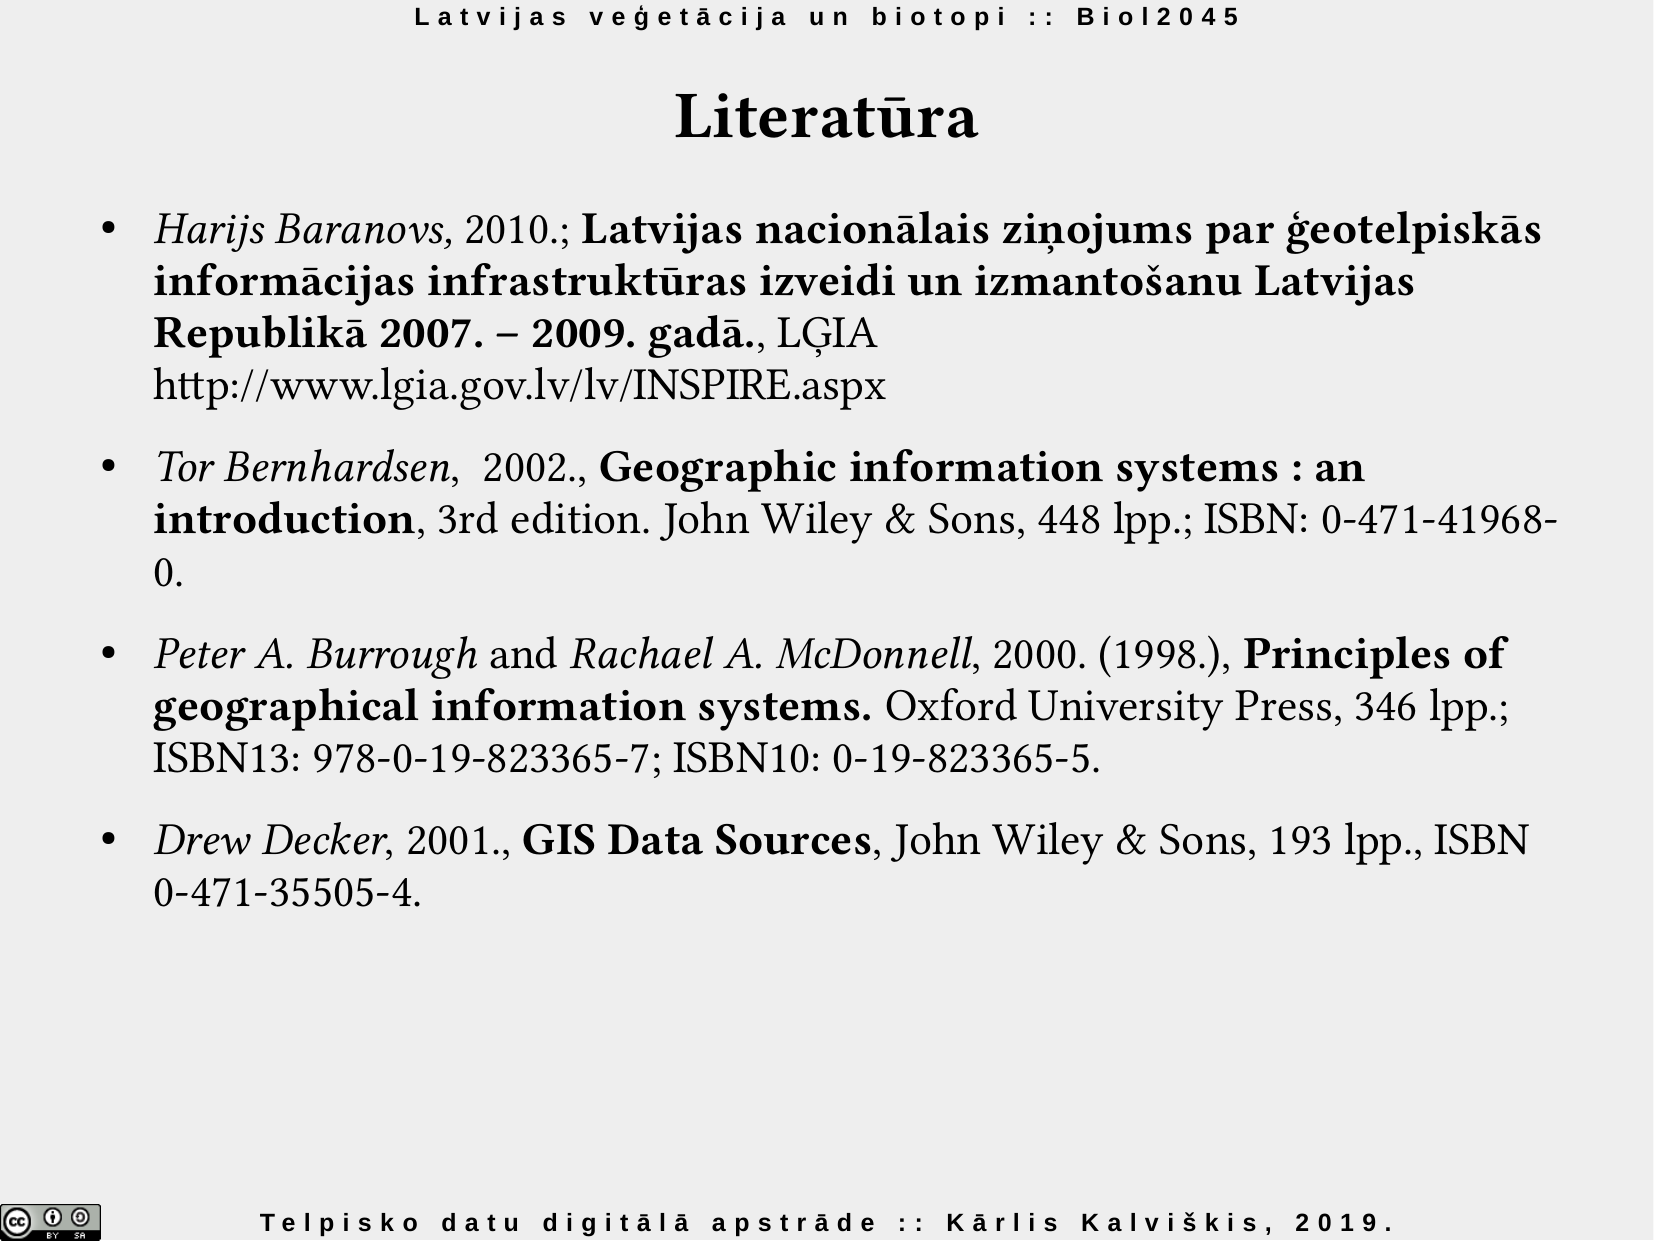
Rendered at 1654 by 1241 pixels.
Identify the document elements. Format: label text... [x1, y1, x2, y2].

picture [0, 1204, 101, 1241]
list Harijs Baranovs, 2010.; Latvijas nacionālais ziņojums par ģeotelpiskās informācijas infrastruktūras izveidi un izmantošanu Latvijas Republikā 2007. – 2009. gadā., LĢIA http://www.lgia.gov.lv/lv/INSPIRE.aspx Tor Bernhardsen, 2002., Geographic information systems : an introduction, 3rd edition. John Wiley & Sons, 448 lpp.; ISBN: 0-471-41968-0. Peter A. Burrough and Rachael A. McDonnell, 2000. (1998.), Principles of geographical information systems. Oxford University Press, 346 lpp.; ISBN13: 978-0-19-823365-7; ISBN10: 0-19-823365-5. Drew Decker, 2001., GIS Data Sources, John Wiley & Sons, 193 lpp., ISBN 0-471-35505-4. [82, 202, 1571, 1159]
title Literatūra [82, 49, 1571, 183]
